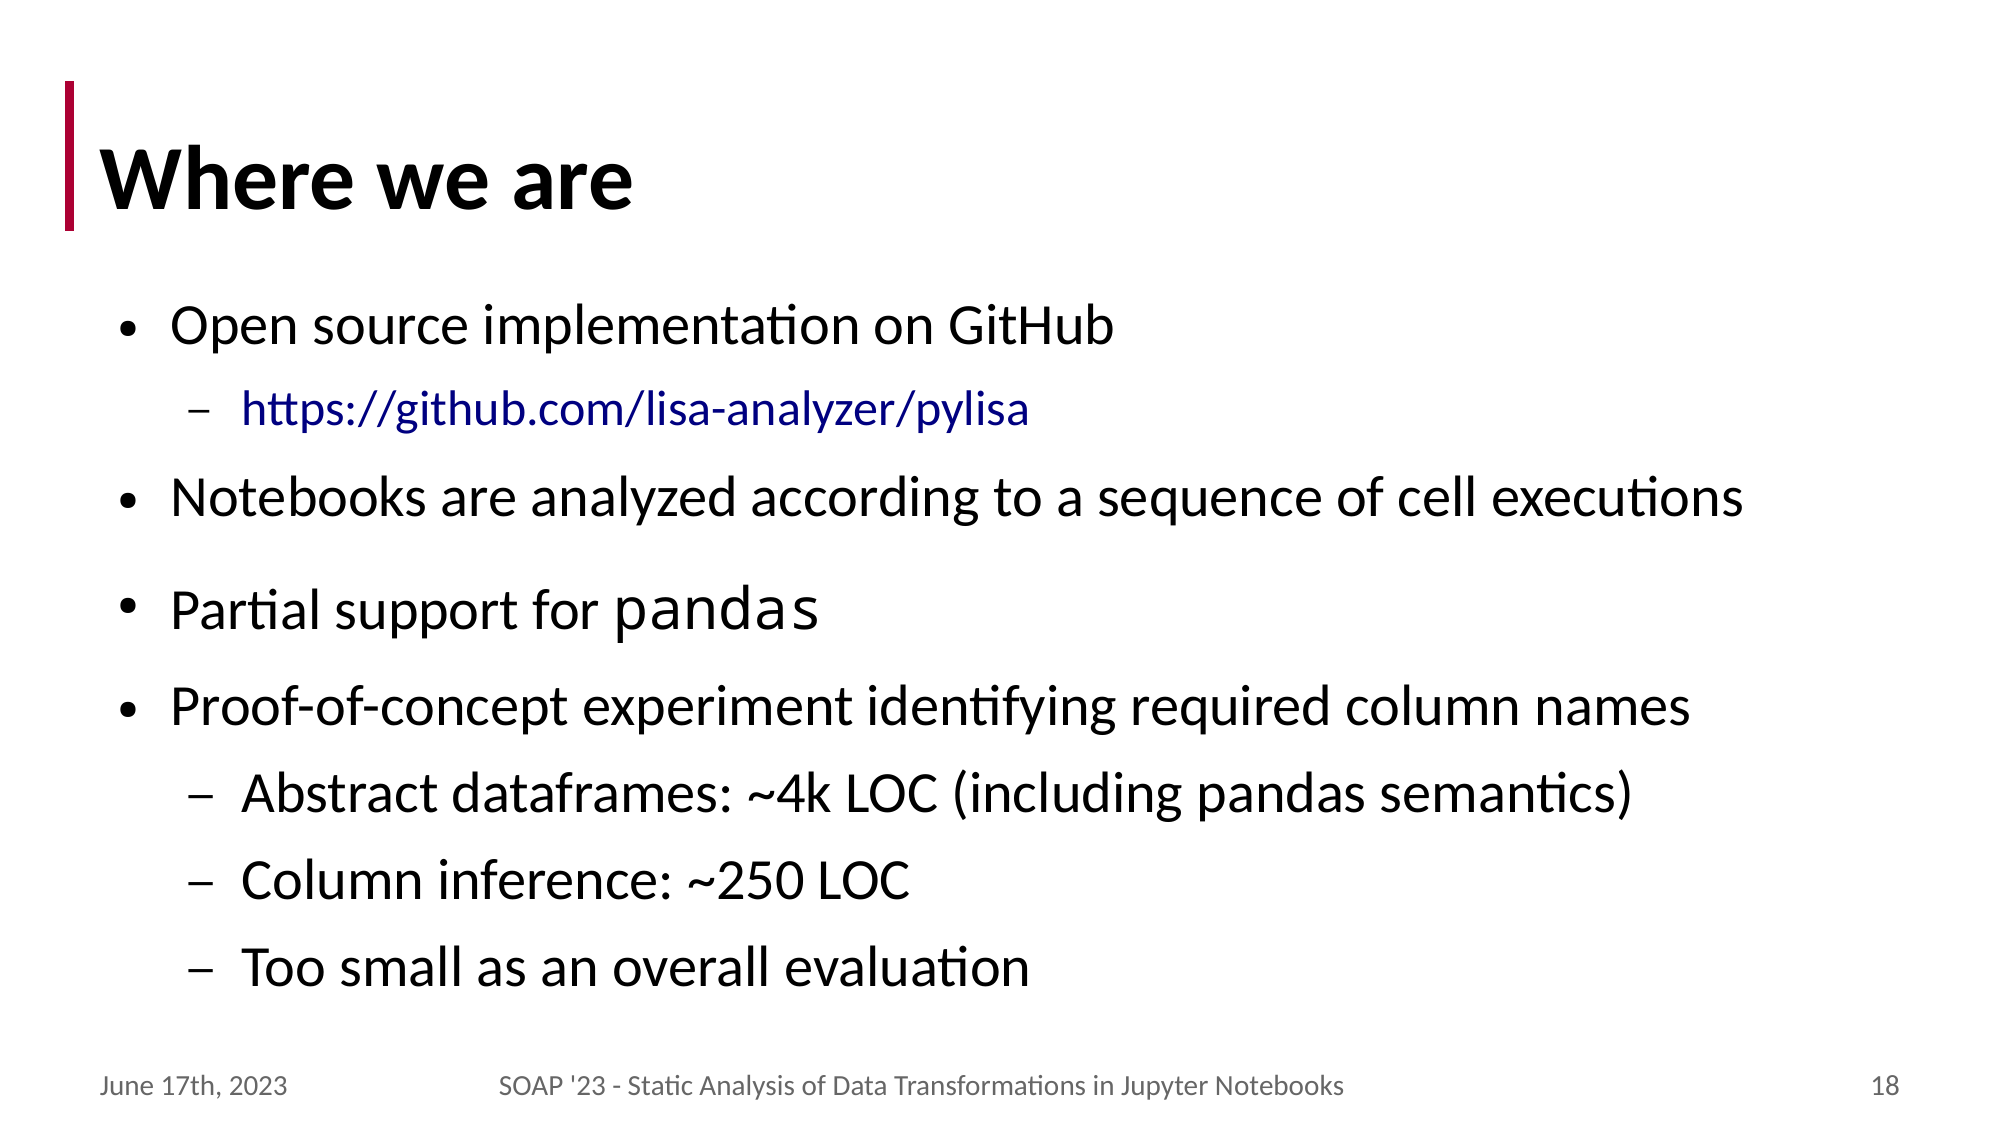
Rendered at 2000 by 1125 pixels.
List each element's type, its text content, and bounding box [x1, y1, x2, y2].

title Where we are [99, 44, 1900, 233]
list Open source implementation on GitHub https://github.com/lisa-analyzer/pylisa Notebooks are analyzed according to a sequence of cell executions Partial support for pandas Proof-of-concept experiment identifying required column names Abstract dataframes: ~4k LOC (including pandas semantics) Column inference: ~250 LOC Too small as an overall evaluation [99, 300, 1900, 1027]
